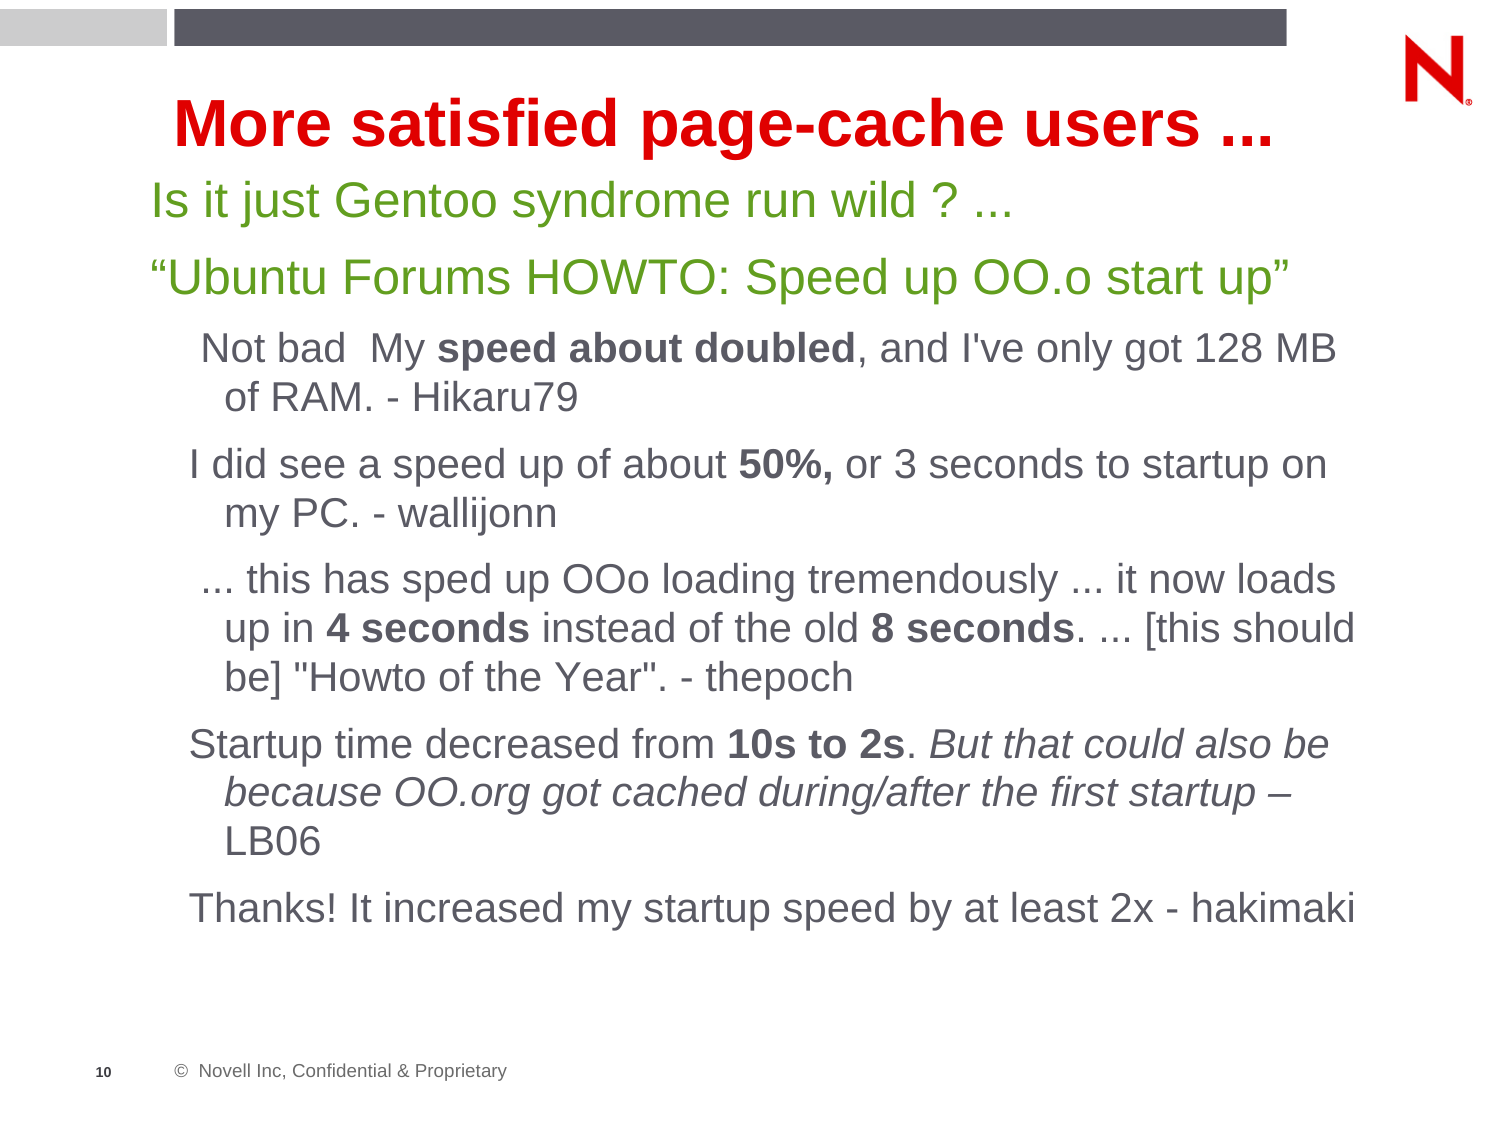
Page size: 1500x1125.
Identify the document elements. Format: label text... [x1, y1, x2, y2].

list Is it just Gentoo syndrome run wild ? ... “Ubuntu Forums HOWTO: Speed up OO.o start up” Not bad My speed about doubled, and I've only got 128 MB of RAM. - Hikaru79 I did see a speed up of about 50%, or 3 seconds to startup on my PC. - wallijonn ... this has sped up OOo loading tremendously ... it now loads up in 4 seconds instead of the old 8 seconds. ... [this should be] "Howto of the Year". - thepoch Startup time decreased from 10s to 2s. But that could also be because OO.org got cached during/after the first startup – LB06 Thanks! It increased my startup speed by at least 2x - hakimaki [117, 169, 1376, 1016]
picture [1403, 32, 1473, 107]
title More satisfied page-cache users ... [173, 41, 1395, 205]
